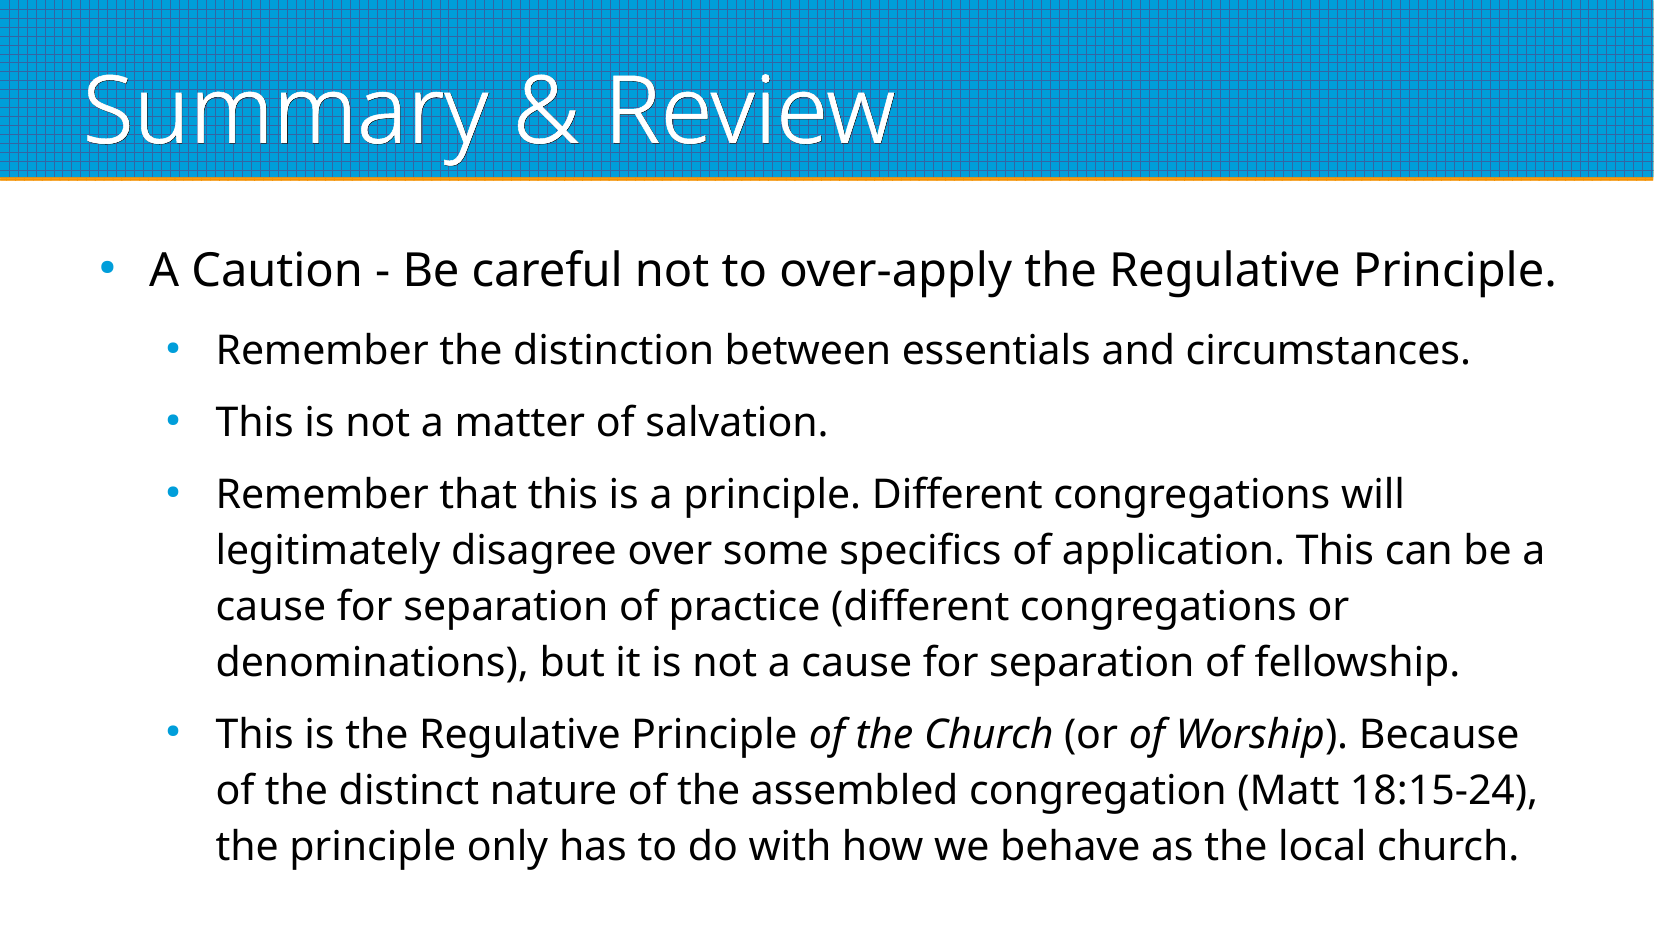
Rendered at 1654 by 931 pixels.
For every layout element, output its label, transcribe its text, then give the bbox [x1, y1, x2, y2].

title Summary & Review [82, 14, 1571, 171]
list A Caution - Be careful not to over-apply the Regulative Principle. Remember the distinction between essentials and circumstances. This is not a matter of salvation. Remember that this is a principle. Different congregations will legitimately disagree over some specifics of application. This can be a cause for separation of practice (different congregations or denominations), but it is not a cause for separation of fellowship. This is the Regulative Principle of the Church (or of Worship). Because of the distinct nature of the assembled congregation (Matt 18:15-24), the principle only has to do with how we behave as the local church. [82, 236, 1563, 901]
